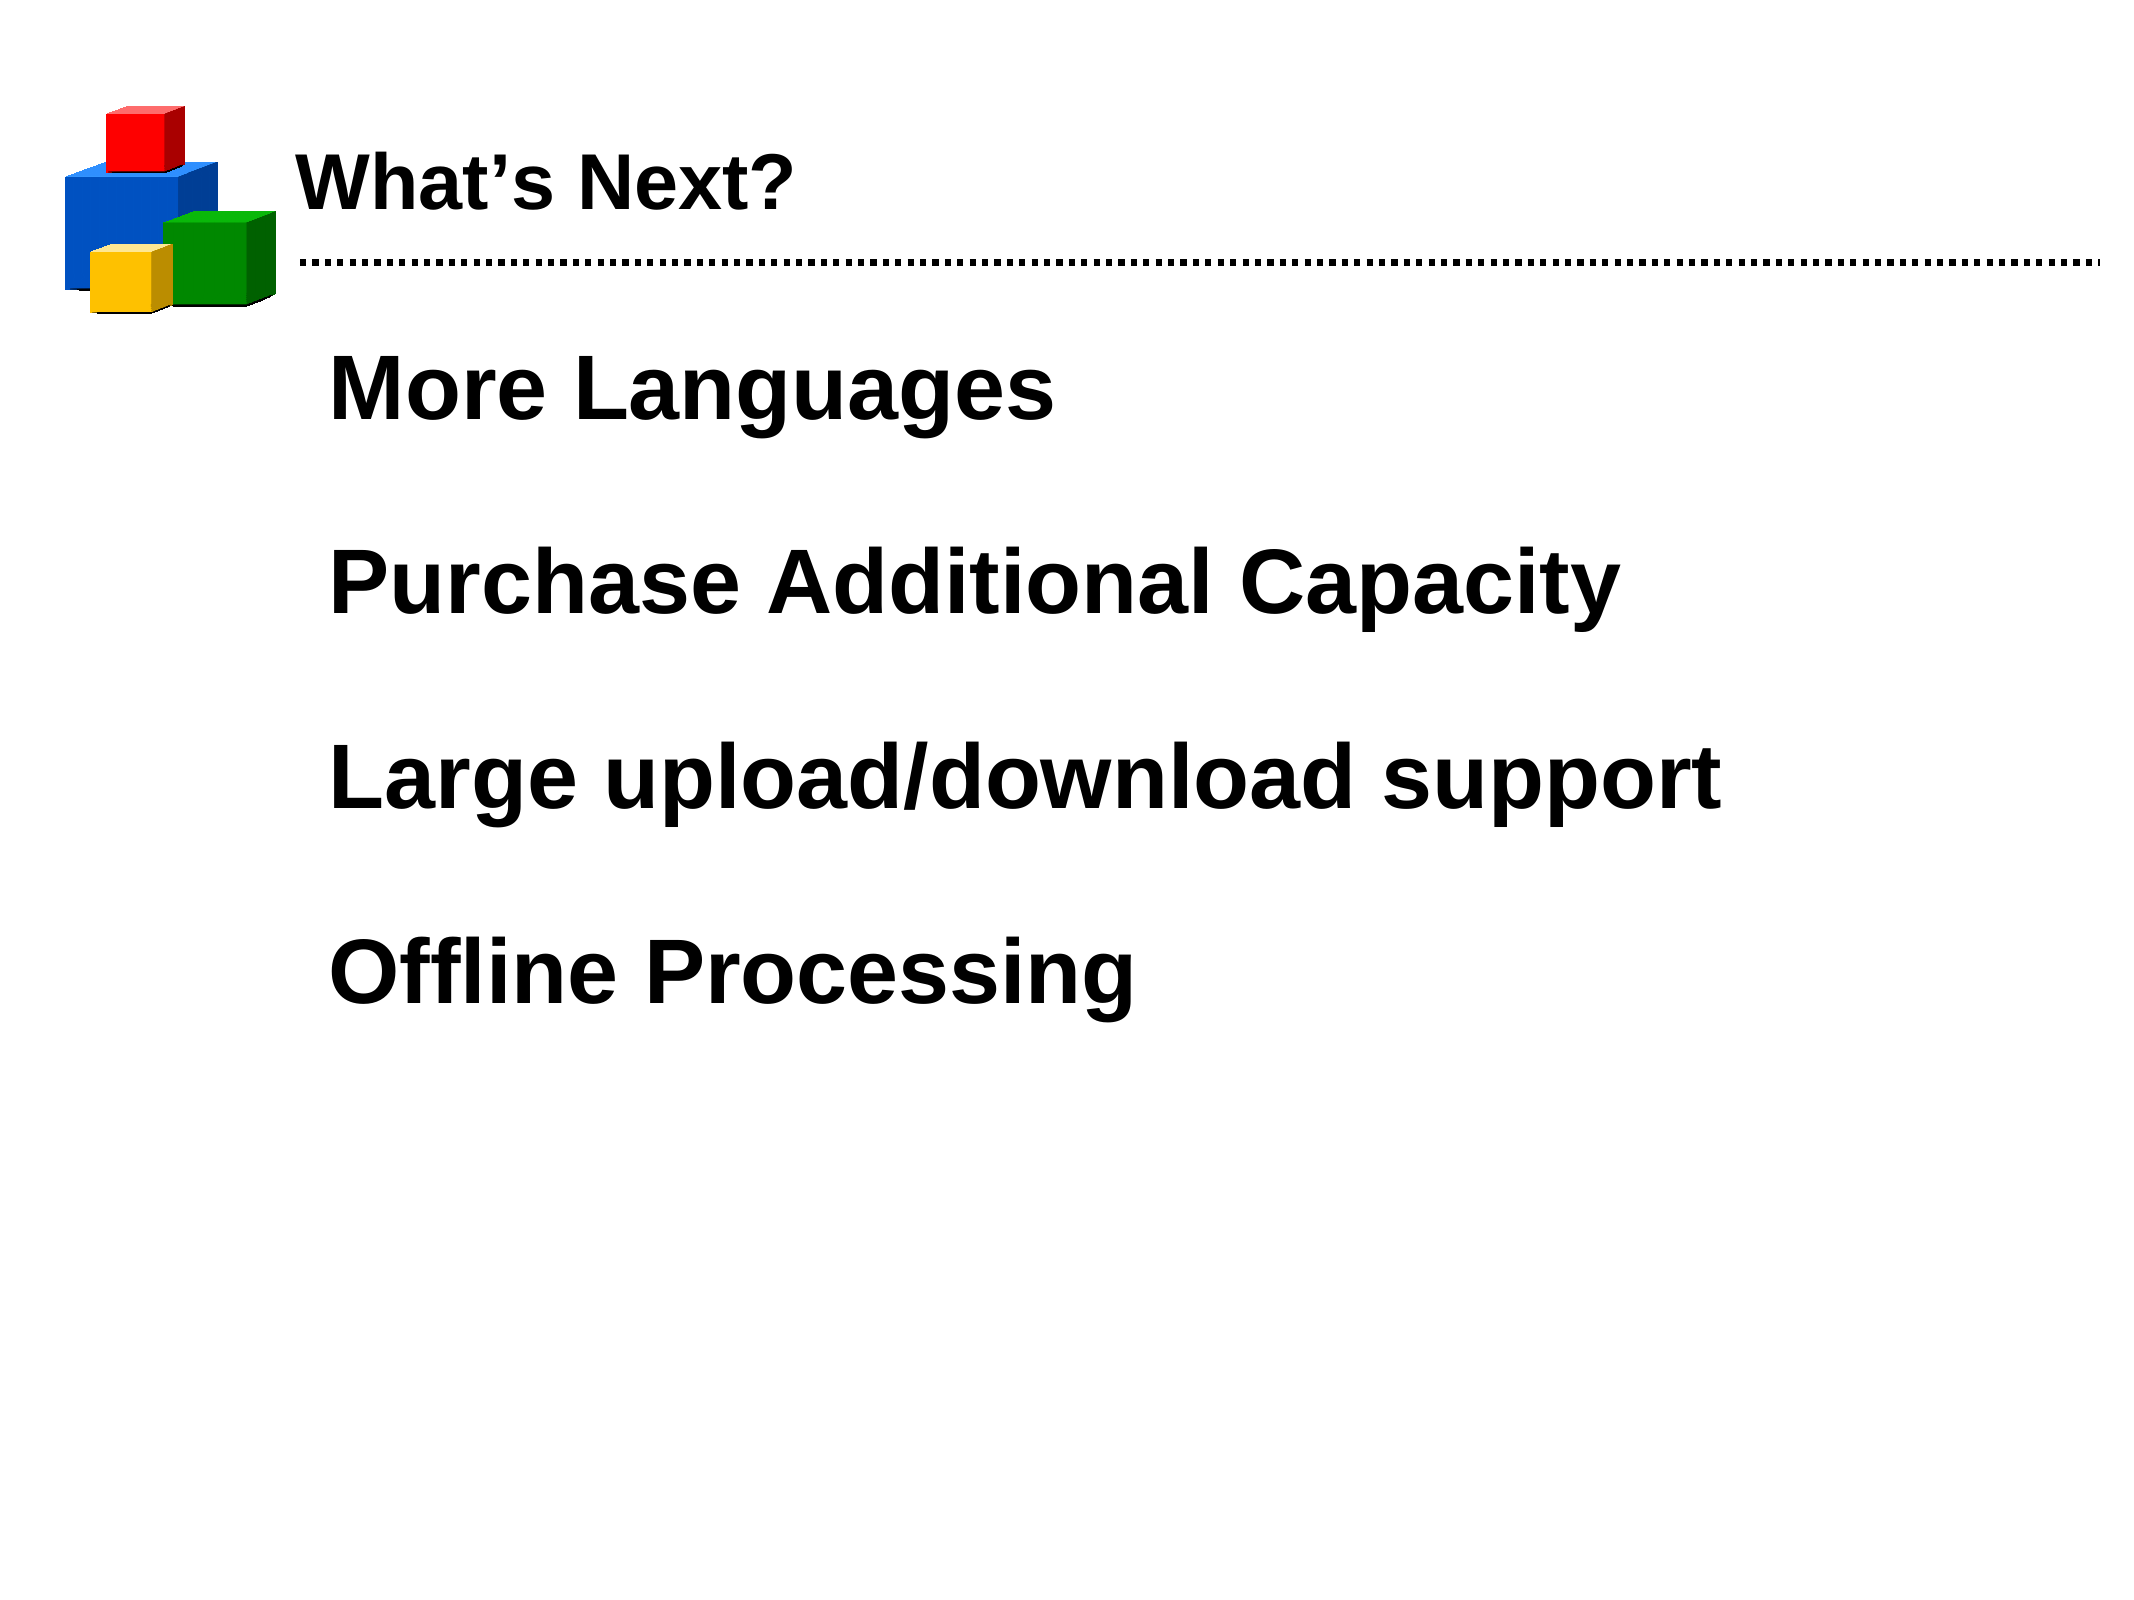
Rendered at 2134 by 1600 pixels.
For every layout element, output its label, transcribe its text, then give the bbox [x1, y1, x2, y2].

text_box More Languages Purchase Additional Capacity Large upload/download support Offline Processing [328, 341, 1950, 1040]
text_box What’s Next? [295, 142, 2134, 230]
